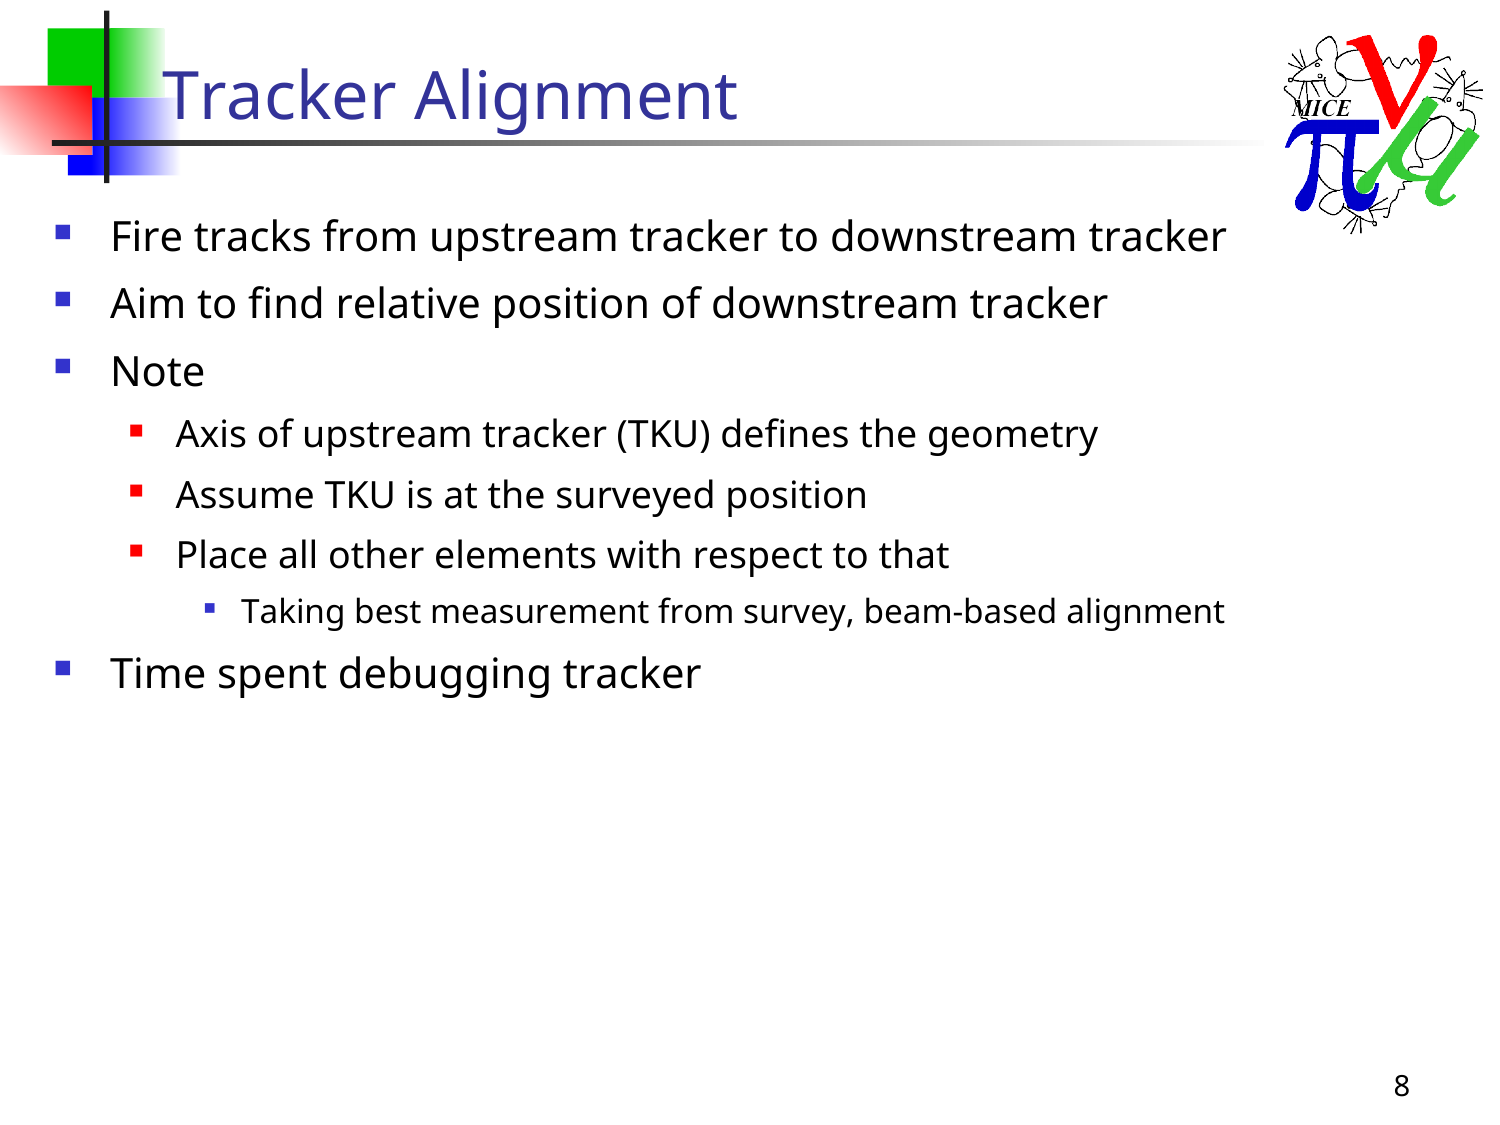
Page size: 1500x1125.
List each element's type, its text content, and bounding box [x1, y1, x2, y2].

title Tracker Alignment [162, 0, 1441, 188]
list Fire tracks from upstream tracker to downstream tracker Aim to find relative position of downstream tracker Note Axis of upstream tracker (TKU) defines the geometry Assume TKU is at the surveyed position Place all other elements with respect to that Taking best measurement from survey, beam-based alignment Time spent debugging tracker [53, 206, 1329, 642]
picture [1264, 5, 1500, 251]
